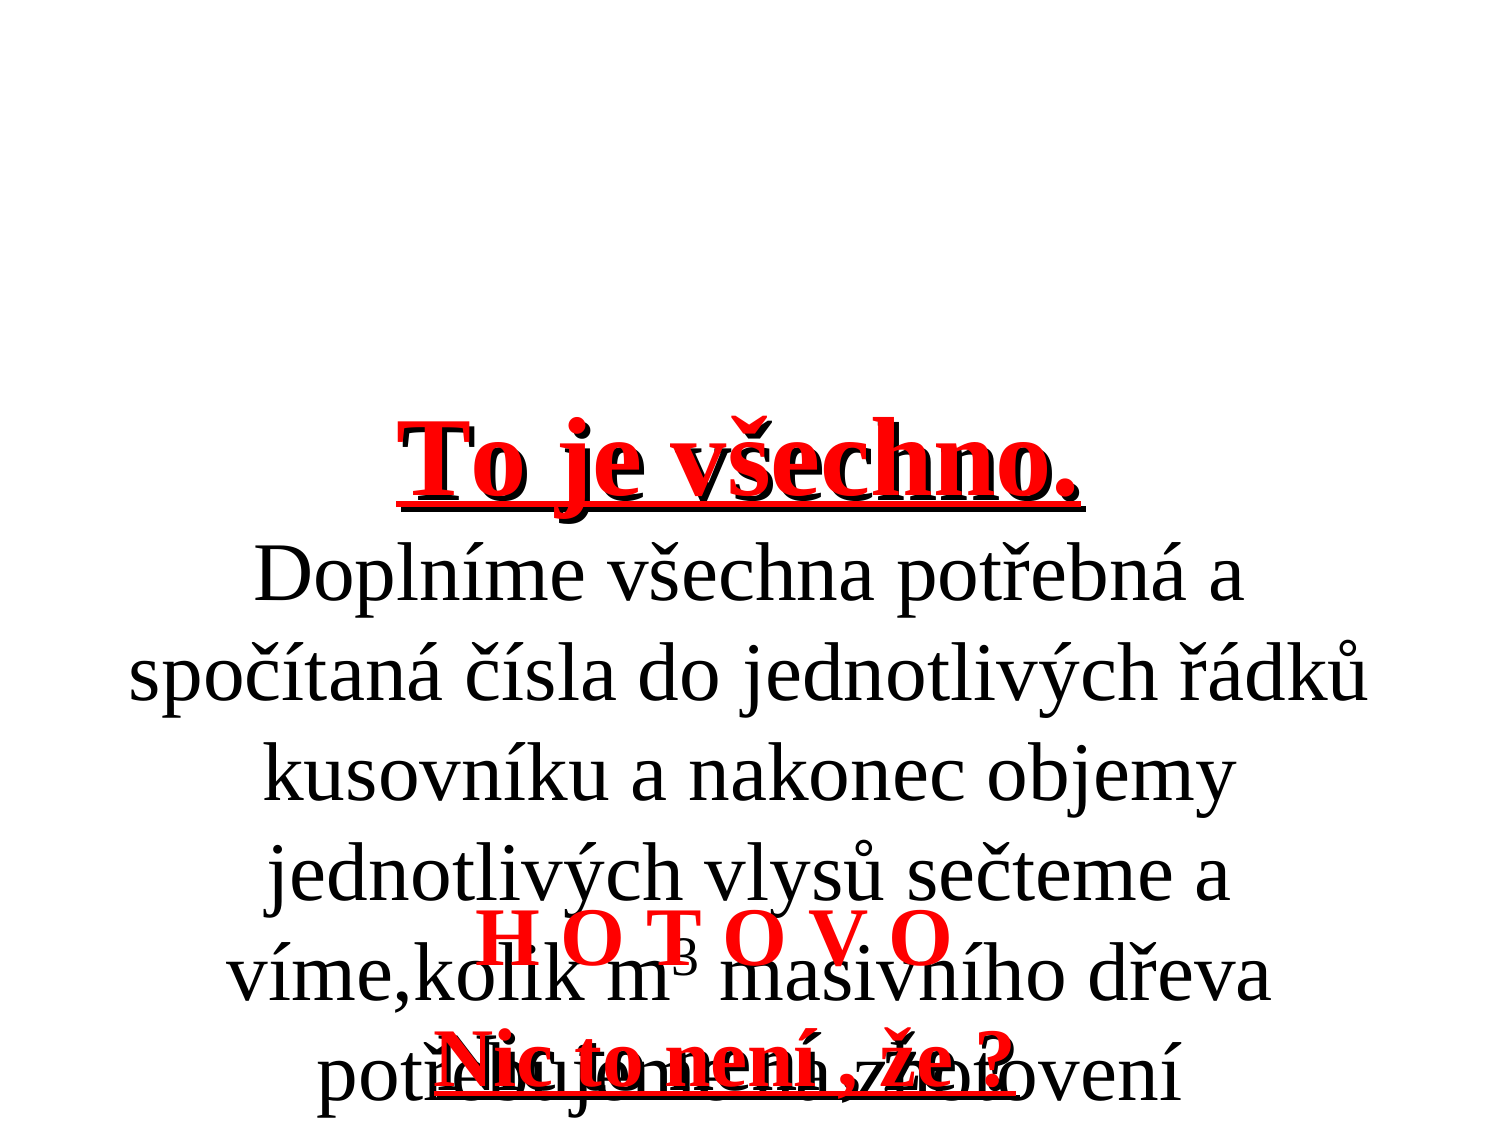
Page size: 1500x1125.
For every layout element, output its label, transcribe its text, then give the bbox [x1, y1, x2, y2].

subtitle H O T O V O Nic to není , že ? [200, 875, 1251, 1125]
title To je všechno. Doplníme všechna potřebná a spočítaná čísla do jednotlivých řádků kusovníku a nakonec objemy jednotlivých vlysů sečteme a víme,kolik m3 masivního dřeva potřebujeme na zhotovení zdvojeného dvoukřídlového okna. [112, 375, 1388, 563]
